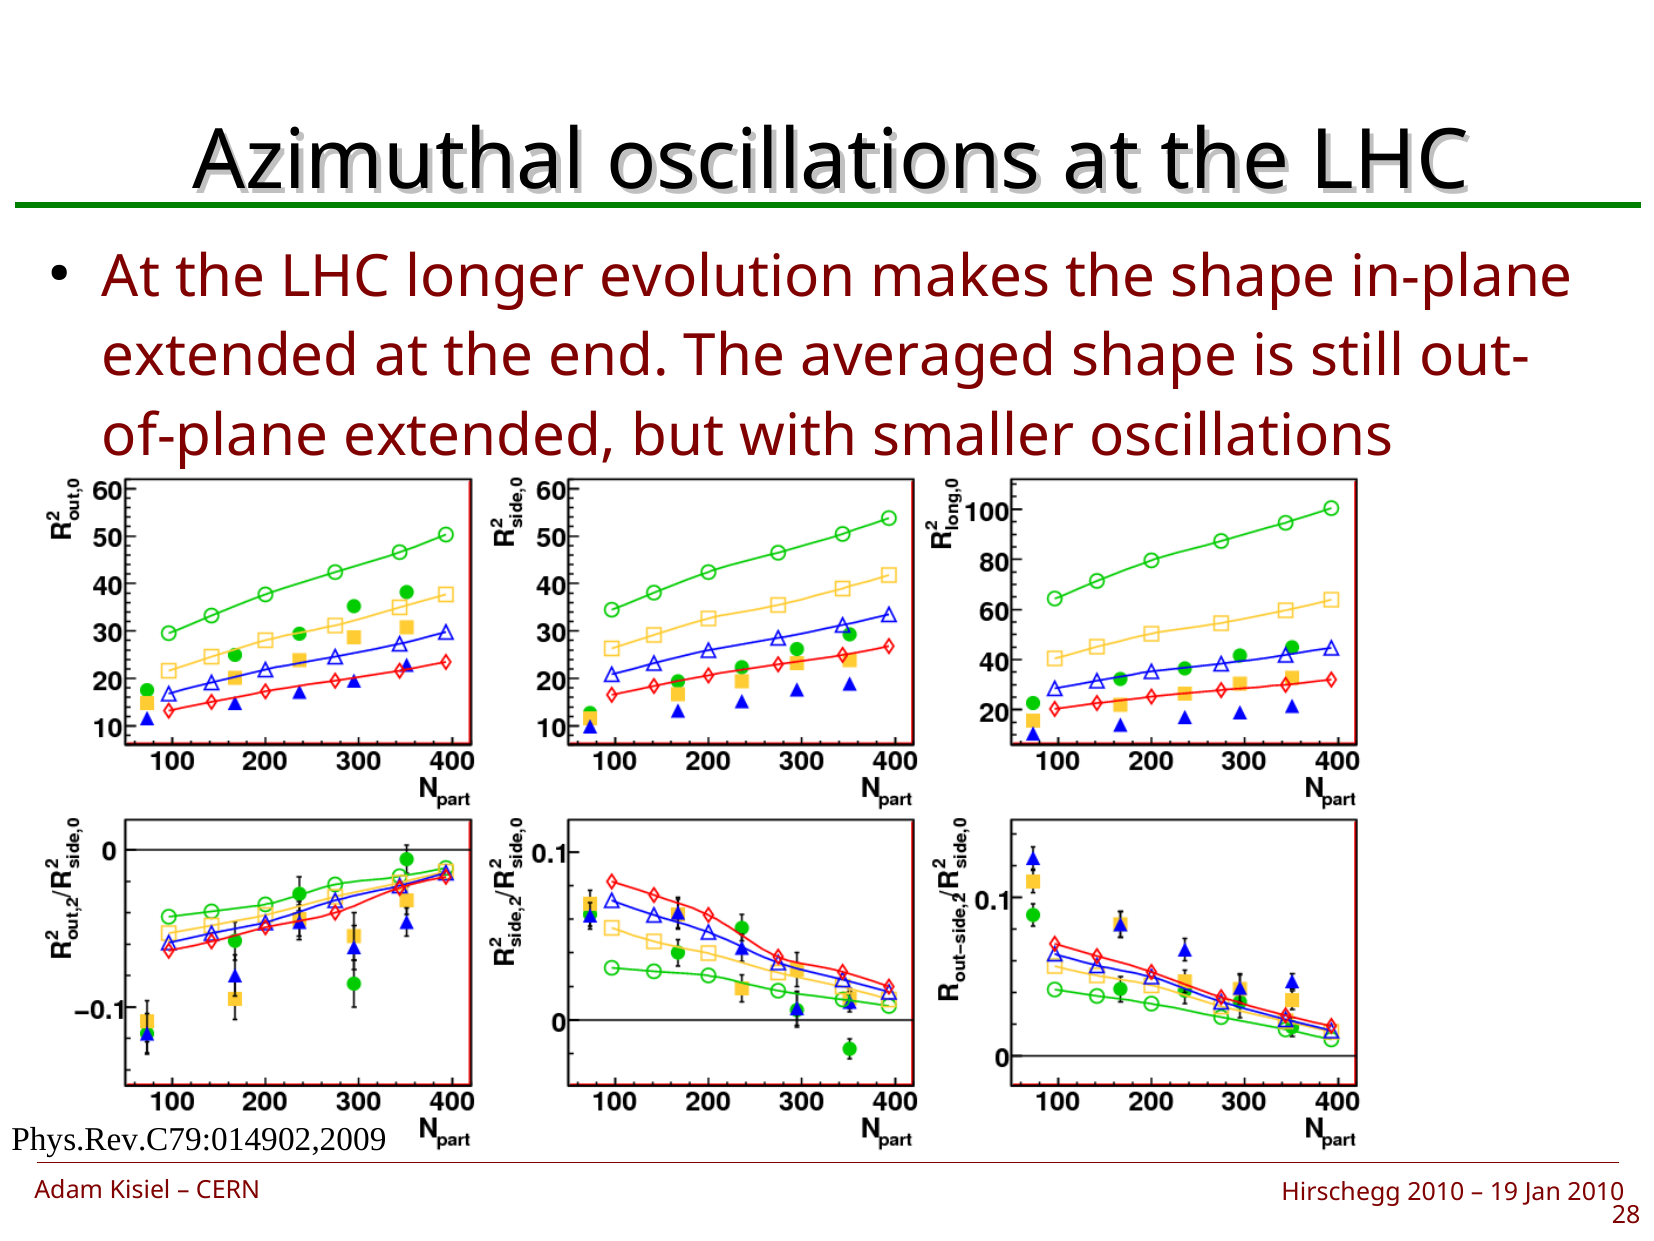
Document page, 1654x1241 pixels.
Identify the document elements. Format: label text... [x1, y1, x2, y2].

picture [37, 473, 1366, 1154]
text_box Phys.Rev.C79:014902,2009 [11, 1121, 404, 1159]
list At the LHC longer evolution makes the shape in-plane extended at the end. The averaged shape is still out-of-plane extended, but with smaller oscillations [31, 234, 1601, 1127]
title Azimuthal oscillations at the LHC [125, 52, 1537, 234]
